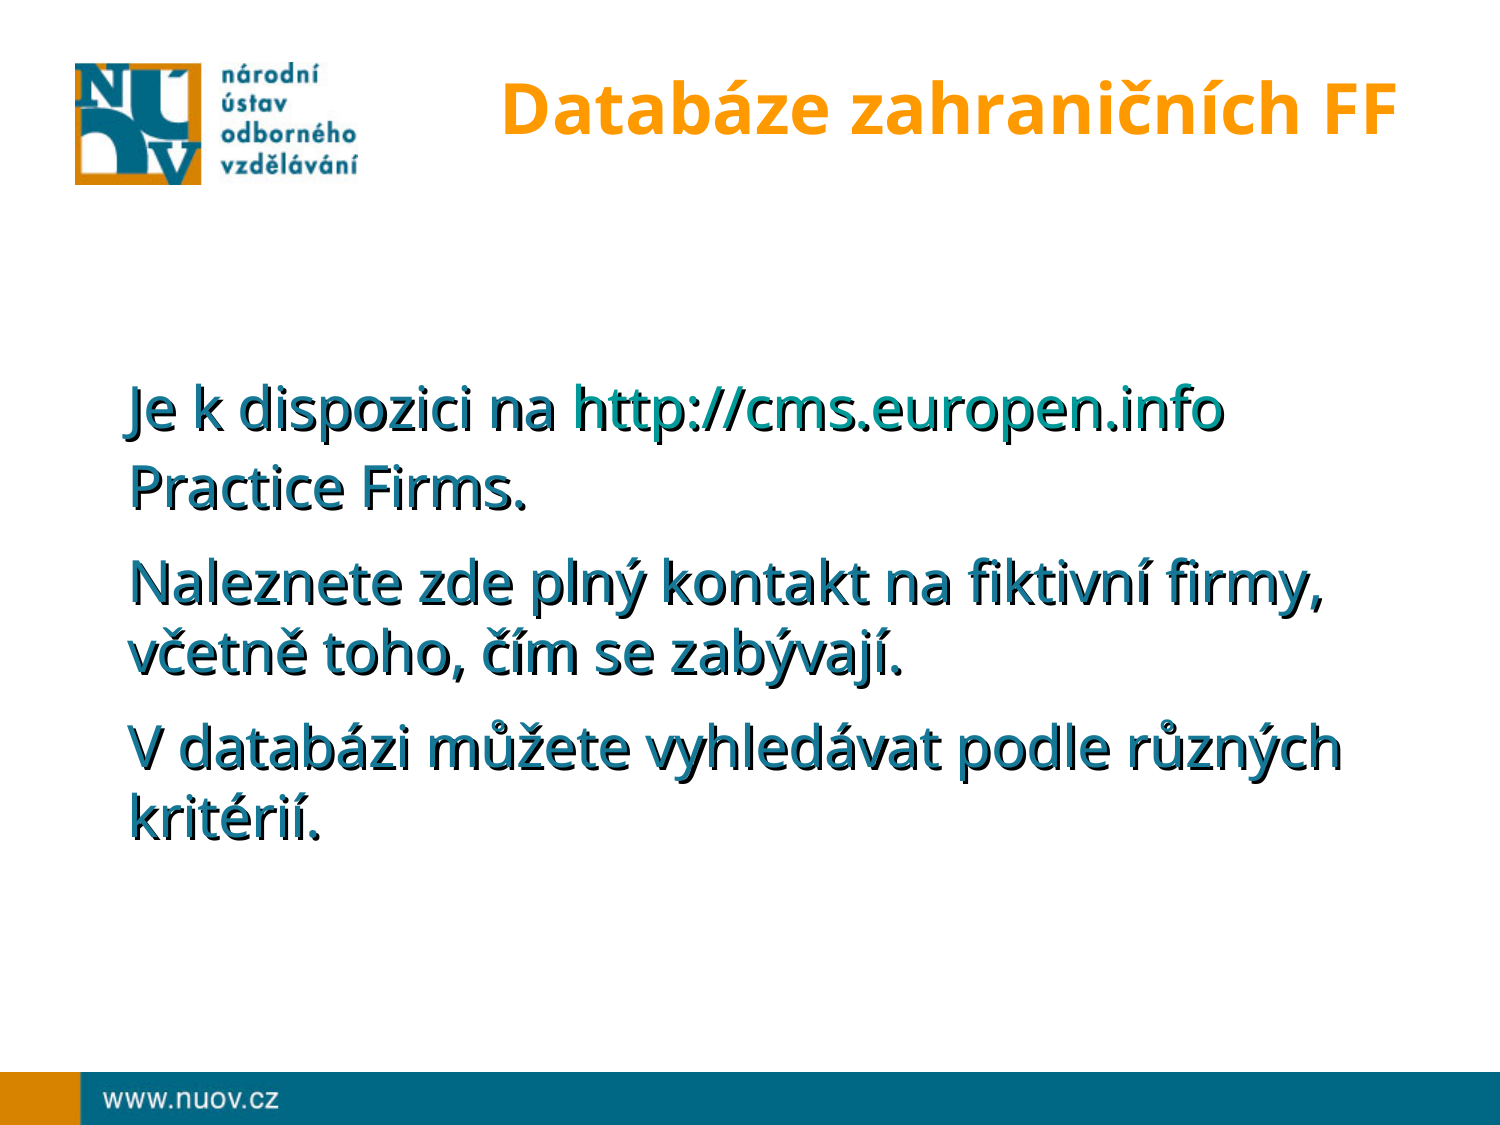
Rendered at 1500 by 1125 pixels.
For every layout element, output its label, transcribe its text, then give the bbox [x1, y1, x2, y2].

text_box [75, 62, 358, 185]
title Databáze zahraničních FF [399, 24, 1500, 188]
text_box Je k dispozici na http://cms.europen.info Practice Firms. Naleznete zde plný kontakt na fiktivní firmy, včetně toho, čím se zabývají. V databázi můžete vyhledávat podle různých kritérií. [112, 362, 1425, 858]
text_box [0, 1072, 1500, 1125]
